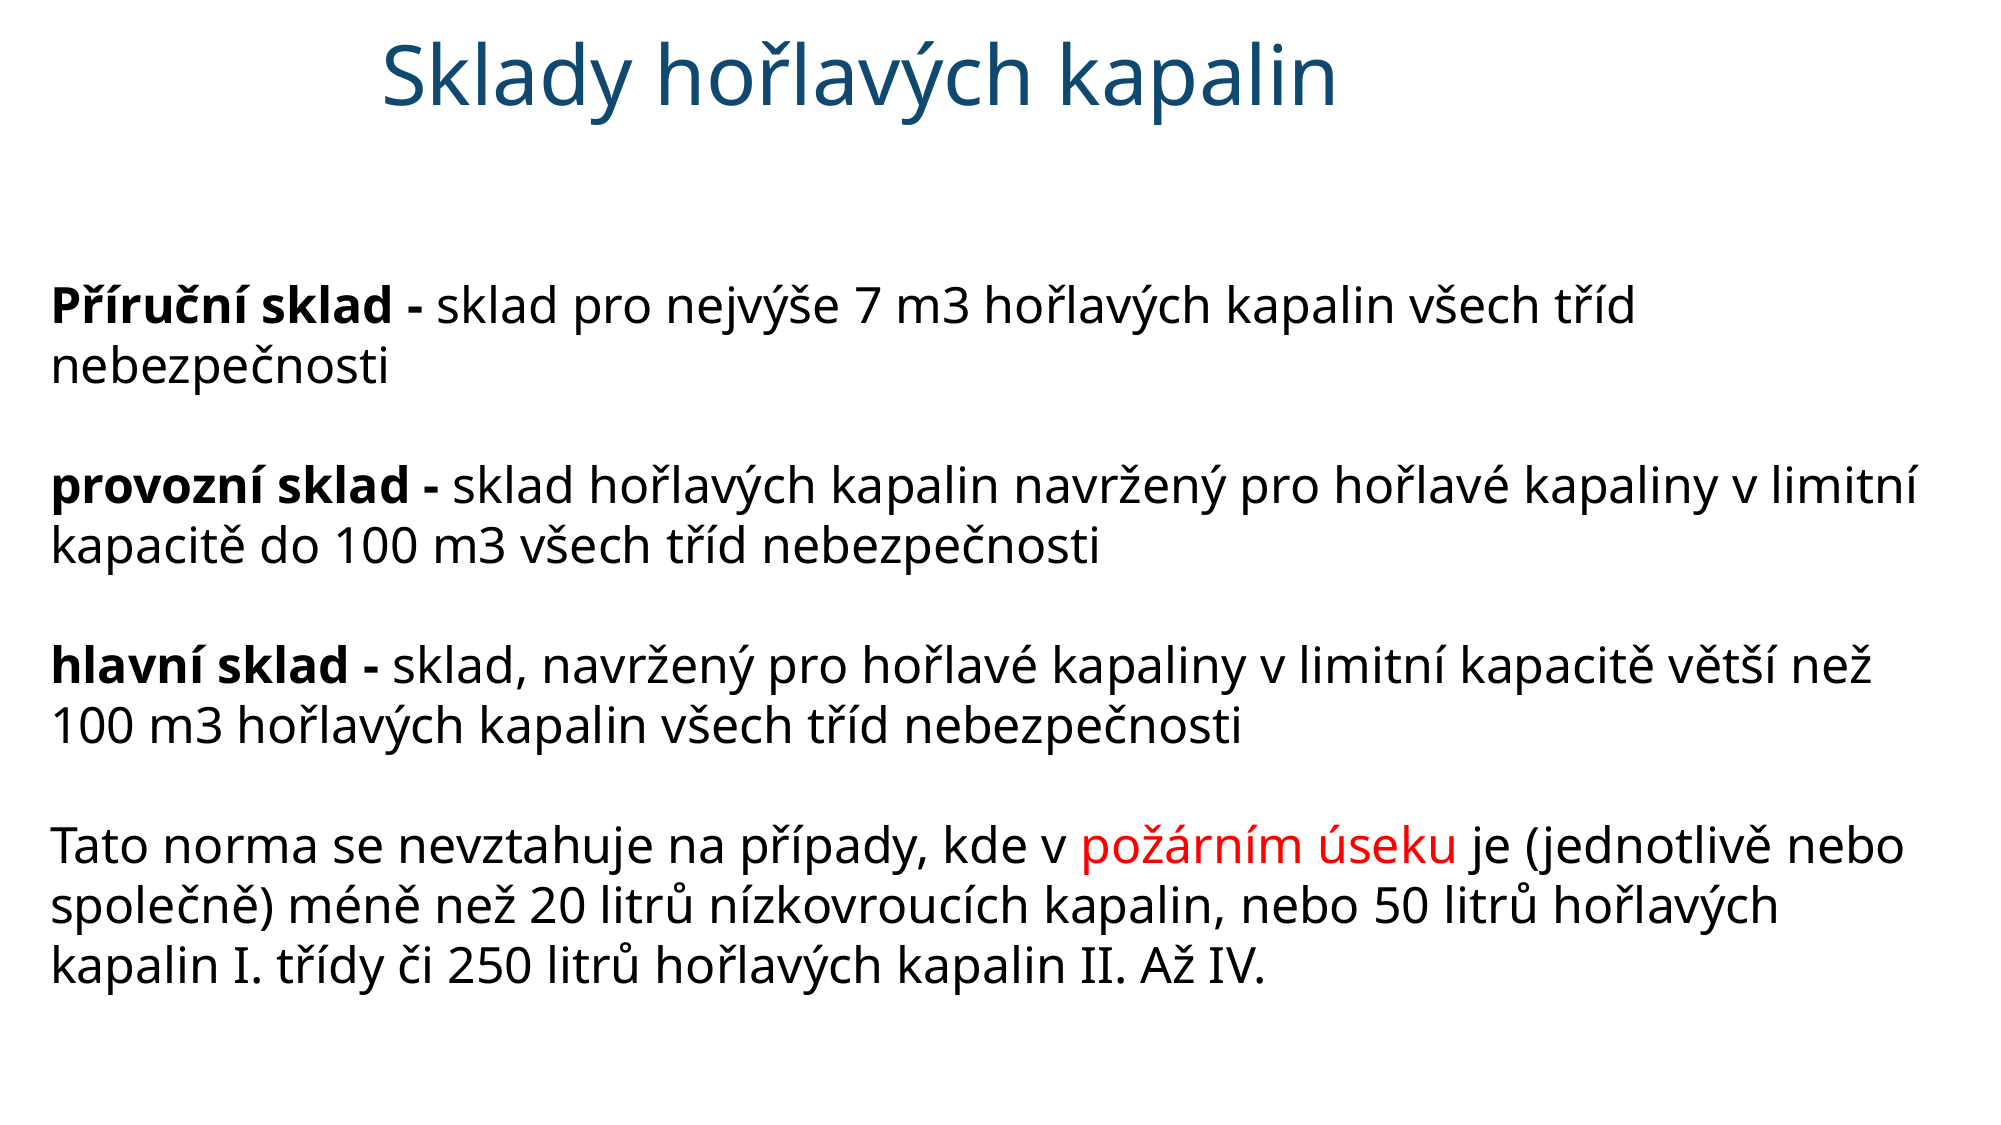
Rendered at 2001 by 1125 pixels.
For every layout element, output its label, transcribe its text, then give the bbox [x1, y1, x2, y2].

title Příruční sklad - sklad pro nejvýše 7 m3 hořlavých kapalin všech tříd nebezpečnosti provozní sklad - sklad hořlavých kapalin navržený pro hořlavé kapaliny v limitní kapacitě do 100 m3 všech tříd nebezpečnosti hlavní sklad - sklad, navržený pro hořlavé kapaliny v limitní kapacitě větší než 100 m3 hořlavých kapalin všech tříd nebezpečnosti Tato norma se nevztahuje na případy, kde v požárním úseku je (jednotlivě nebo společně) méně než 20 litrů nízkovroucích kapalin, nebo 50 litrů hořlavých kapalin I. třídy či 250 litrů hořlavých kapalin II. Až IV. [35, 163, 1938, 1104]
list Sklady hořlavých kapalin [161, 14, 1562, 131]
